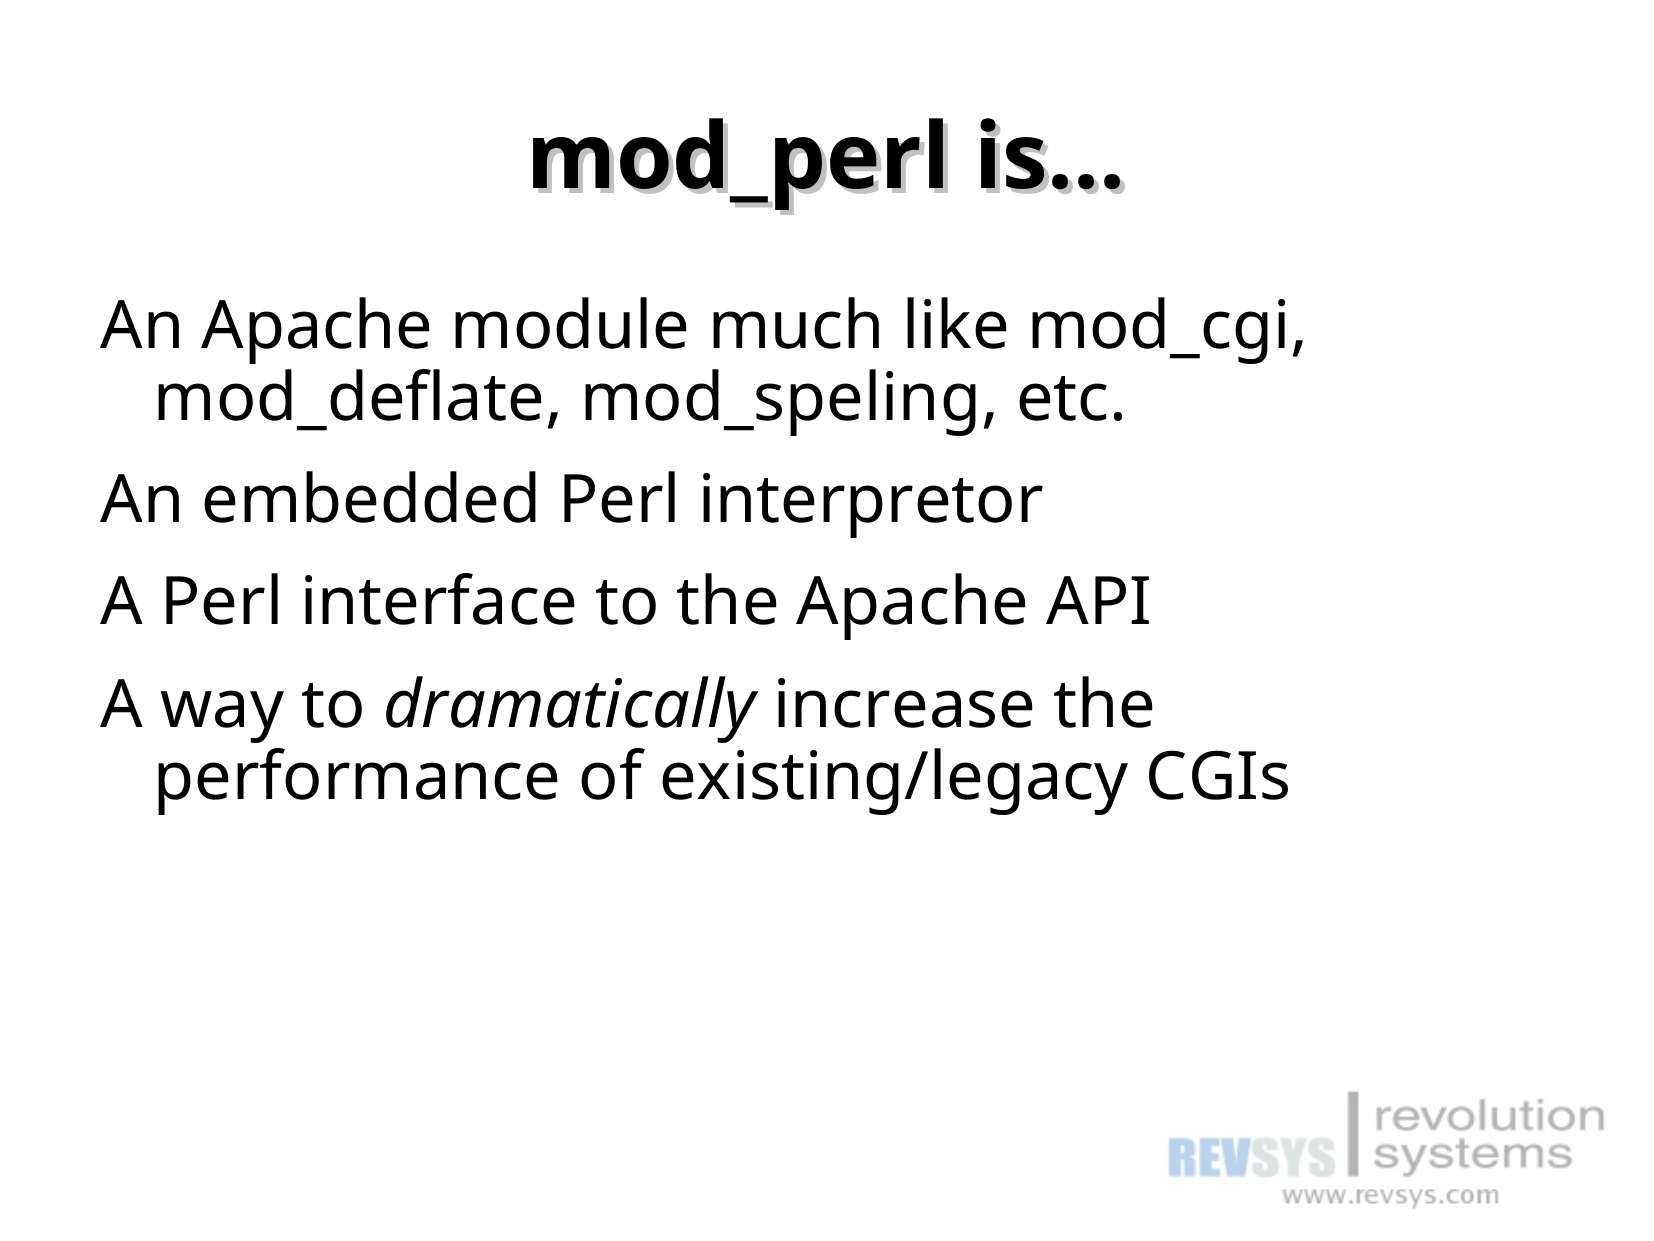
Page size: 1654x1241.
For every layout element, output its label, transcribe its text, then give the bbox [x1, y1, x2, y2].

title mod_perl is... [82, 49, 1571, 257]
list An Apache module much like mod_cgi, mod_deflate, mod_speling, etc. An embedded Perl interpretor A Perl interface to the Apache API A way to dramatically increase the performance of existing/legacy CGIs [82, 290, 1571, 1051]
picture [1162, 1087, 1613, 1211]
